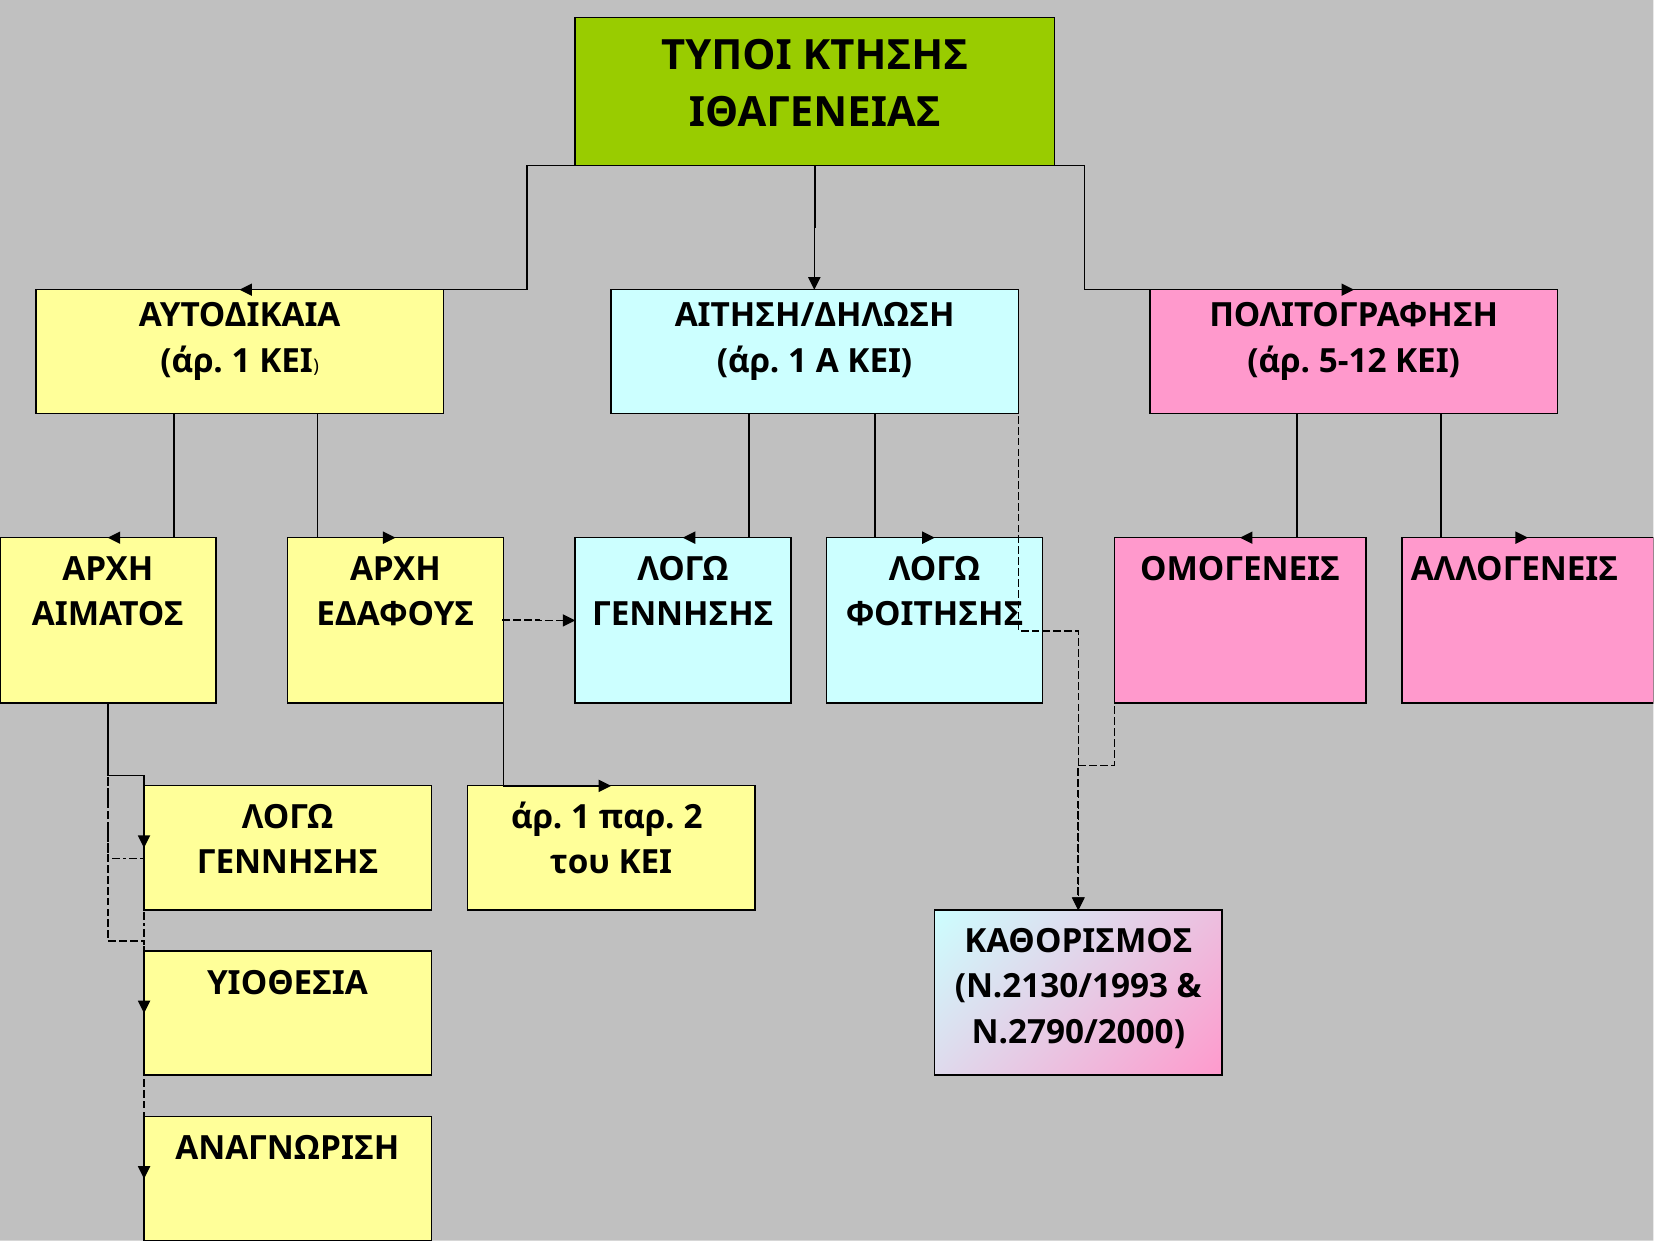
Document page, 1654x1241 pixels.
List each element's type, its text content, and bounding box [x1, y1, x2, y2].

text_box ΑΙΤΗΣΗ/ΔΗΛΩΣΗ (άρ. 1 Α ΚΕΙ) [611, 289, 1019, 414]
text_box ΛΟΓΩ ΓΕΝΝΗΣΗΣ [575, 537, 791, 704]
text_box ΑΡΧΗ ΑΙΜΑΤΟΣ [0, 537, 216, 704]
text_box ΑΛΛΟΓΕΝΕΙΣ [1401, 537, 1654, 704]
text_box ΟΜΟΓΕΝΕΙΣ [1114, 537, 1366, 704]
text_box [0, 166, 1654, 1241]
text_box ΑΥΤΟΔΙΚΑΙΑ (άρ. 1 ΚΕΙ) [36, 289, 444, 414]
text_box ΛΟΓΩ ΓΕΝΝΗΣΗΣ [143, 785, 432, 910]
text_box ΥΙΟΘΕΣΙΑ [143, 951, 432, 1076]
text_box άρ. 1 παρ. 2 του ΚΕΙ [467, 785, 756, 910]
text_box ΑΝΑΓΝΩΡΙΣΗ [143, 1116, 432, 1241]
text_box [0, 0, 1654, 537]
text_box ΤΥΠΟΙ ΚΤΗΣΗΣ ΙΘΑΓΕΝΕΙΑΣ [575, 17, 1055, 165]
text_box ΑΡΧΗ ΕΔΑΦΟΥΣ [287, 537, 504, 704]
text_box ΚΑΘΟΡΙΣΜΟΣ (Ν.2130/1993 & Ν.2790/2000) [934, 909, 1223, 1076]
text_box ΛΟΓΩ ΦΟΙΤΗΣΗΣ [826, 537, 1043, 704]
text_box ΠΟΛΙΤΟΓΡΑΦΗΣΗ (άρ. 5-12 ΚΕΙ) [1150, 289, 1558, 414]
